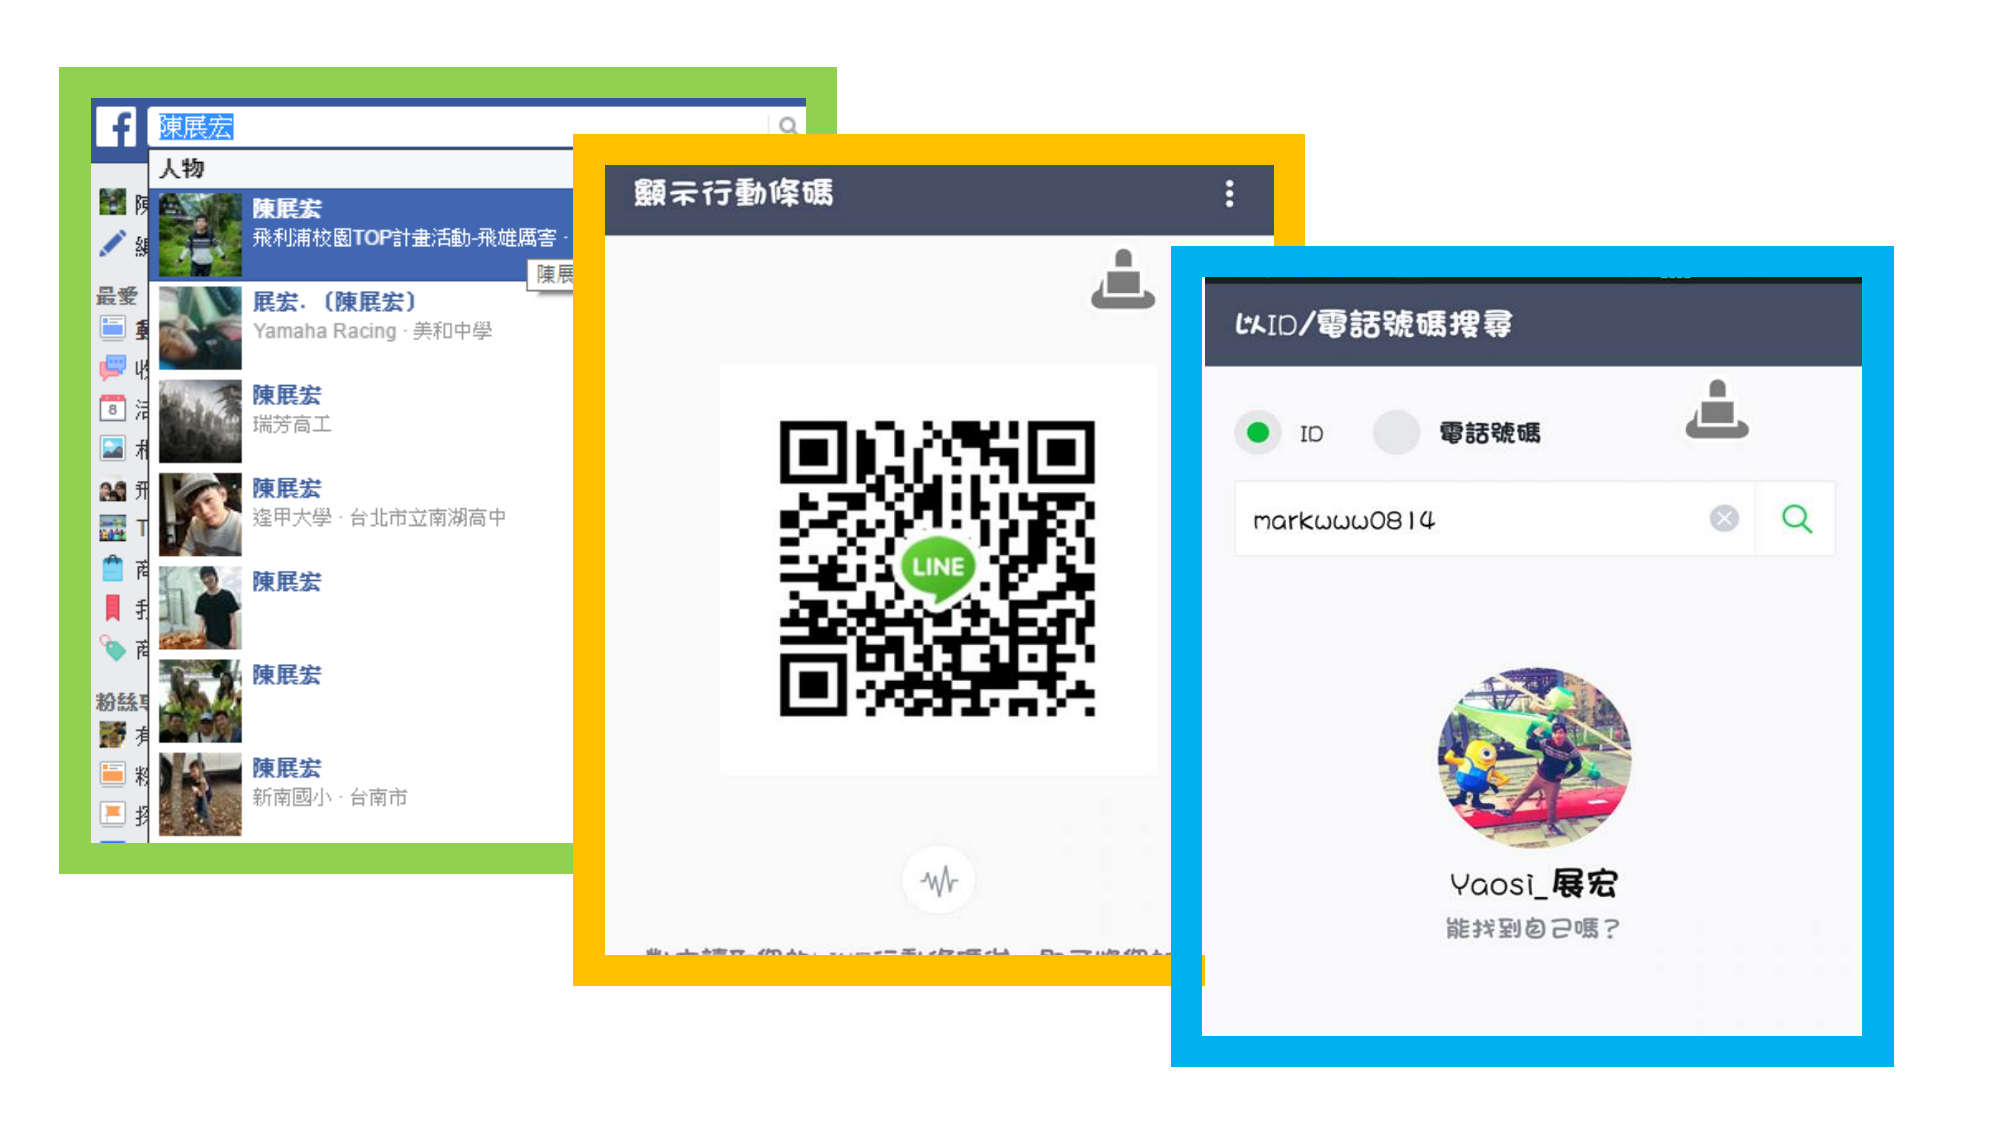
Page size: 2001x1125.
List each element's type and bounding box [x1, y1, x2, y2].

picture [90, 97, 806, 843]
picture [1203, 278, 1861, 1035]
picture [604, 164, 1274, 956]
title [137, 59, 1863, 246]
